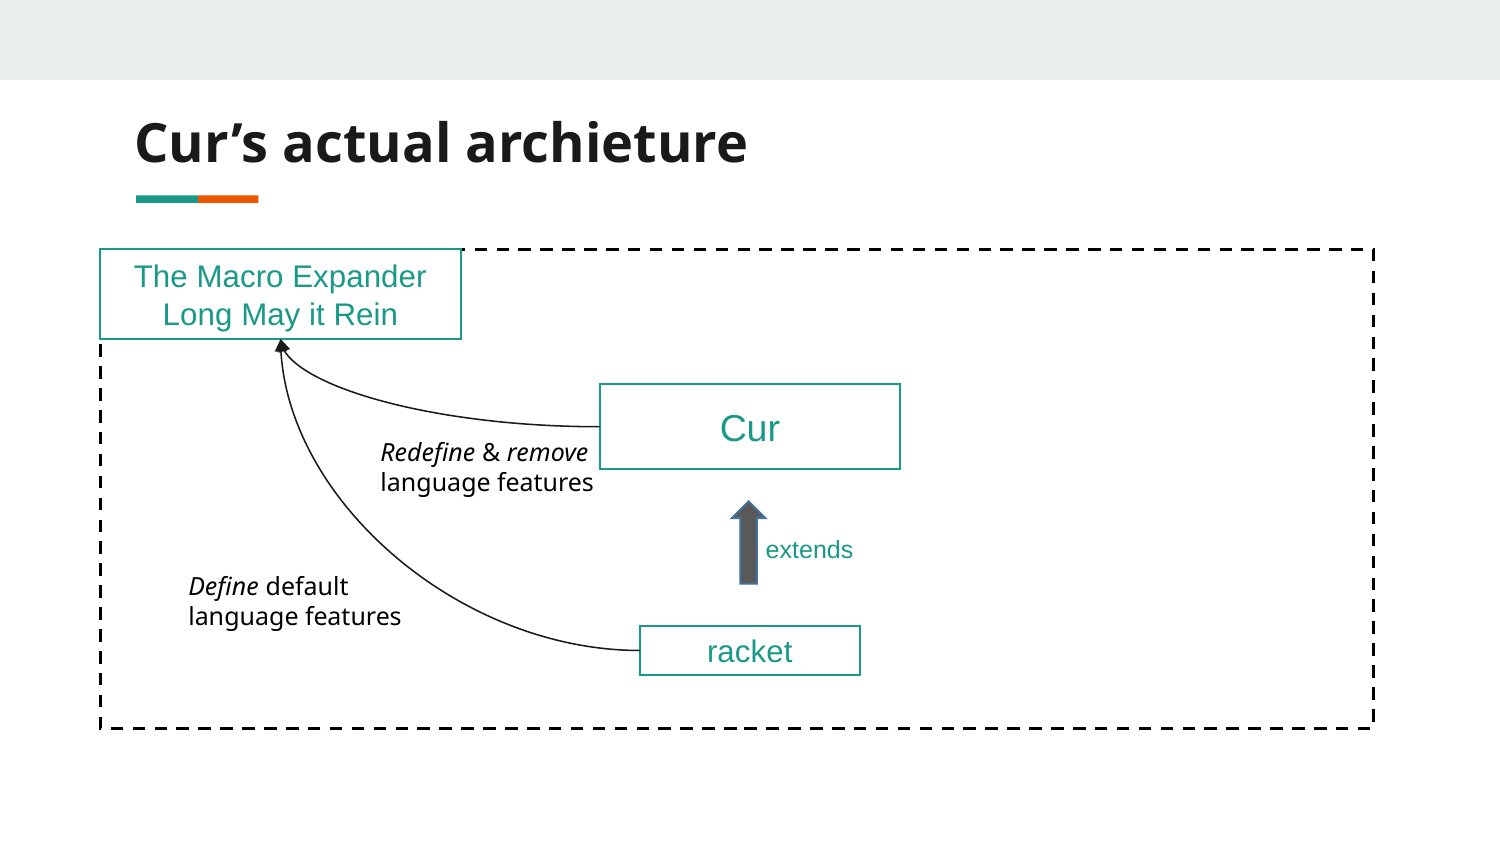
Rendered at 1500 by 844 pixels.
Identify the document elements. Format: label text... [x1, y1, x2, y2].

title Cur’s actual archieture [119, 93, 1381, 182]
text_box Cur [599, 383, 901, 470]
text_box The Macro Expander Long May it Rein [100, 249, 461, 339]
text_box [100, 249, 1374, 729]
text_box Define default language features [173, 555, 439, 646]
text_box extends [757, 527, 878, 568]
text_box racket [640, 625, 860, 676]
text_box Redefine & remove language features [365, 421, 631, 512]
